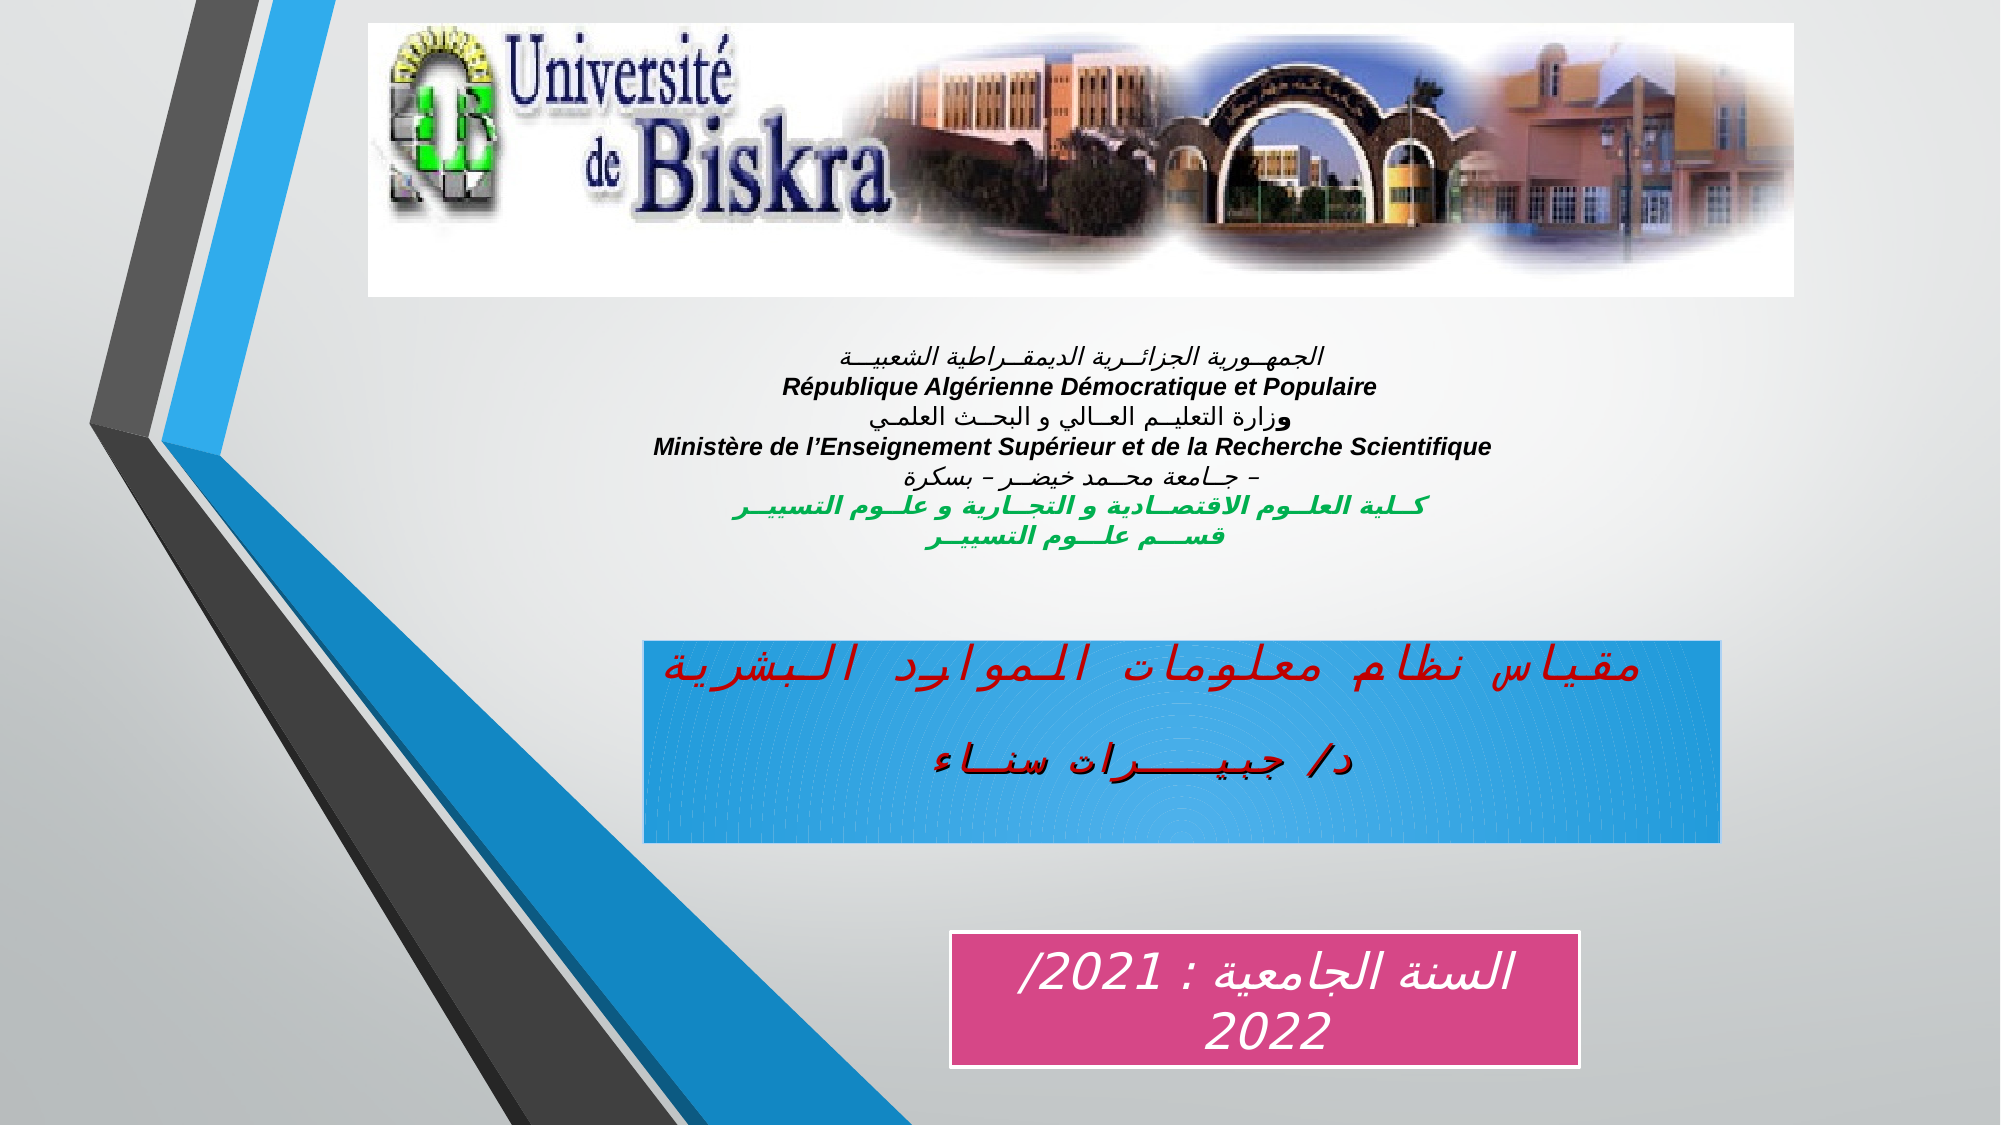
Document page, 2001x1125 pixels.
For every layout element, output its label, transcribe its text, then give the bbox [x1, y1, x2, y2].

text_box الجمهــورية الجزائــرية الديمقــراطية الشعبيـــة République Algérienne Démocratique et Populaire وزارة التعليــم العــالي و البحــث العلمـي Ministère de l’Enseignement Supérieur et de la Recherche Scientifique جــامعة محــمد خيضــر – بسكرة – كــلية العلــوم الاقتصــادية و التجــارية و علــوم التسييــر قســـم علـــوم التسييــر [553, 333, 1608, 617]
picture [368, 23, 1794, 297]
text_box السنة الجامعية : 2021/ 2022 [950, 932, 1580, 1008]
subtitle مقياس نظام معلومات الموارد البشرية د/ جبيـــرات سنـاء [642, 640, 1721, 844]
